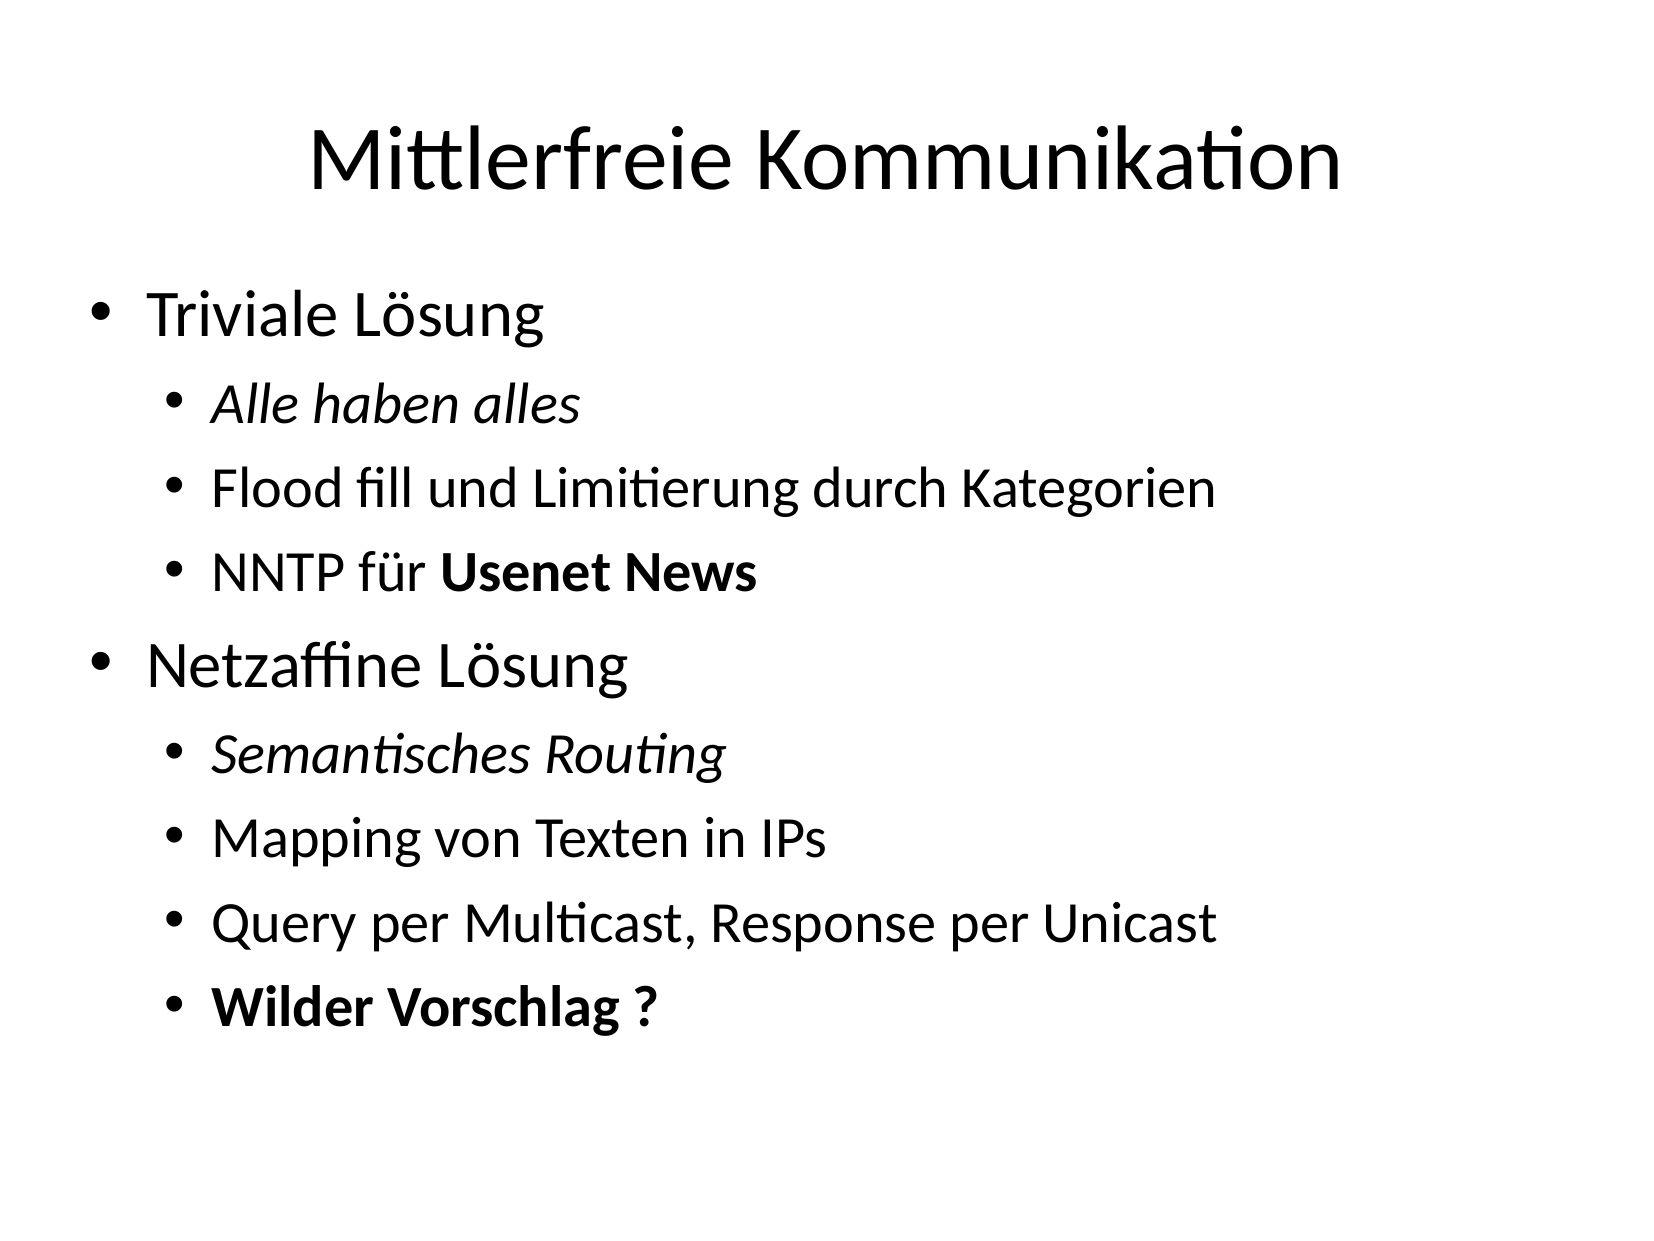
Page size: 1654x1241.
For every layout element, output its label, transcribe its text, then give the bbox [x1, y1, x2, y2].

list Triviale Lösung Alle haben alles Flood fill und Limitierung durch Kategorien NNTP für Usenet News Netzaffine Lösung Semantisches Routing Mapping von Texten in IPs Query per Multicast, Response per Unicast Wilder Vorschlag ? [75, 262, 1560, 1134]
title Mittlerfreie Kommunikation [82, 23, 1570, 283]
